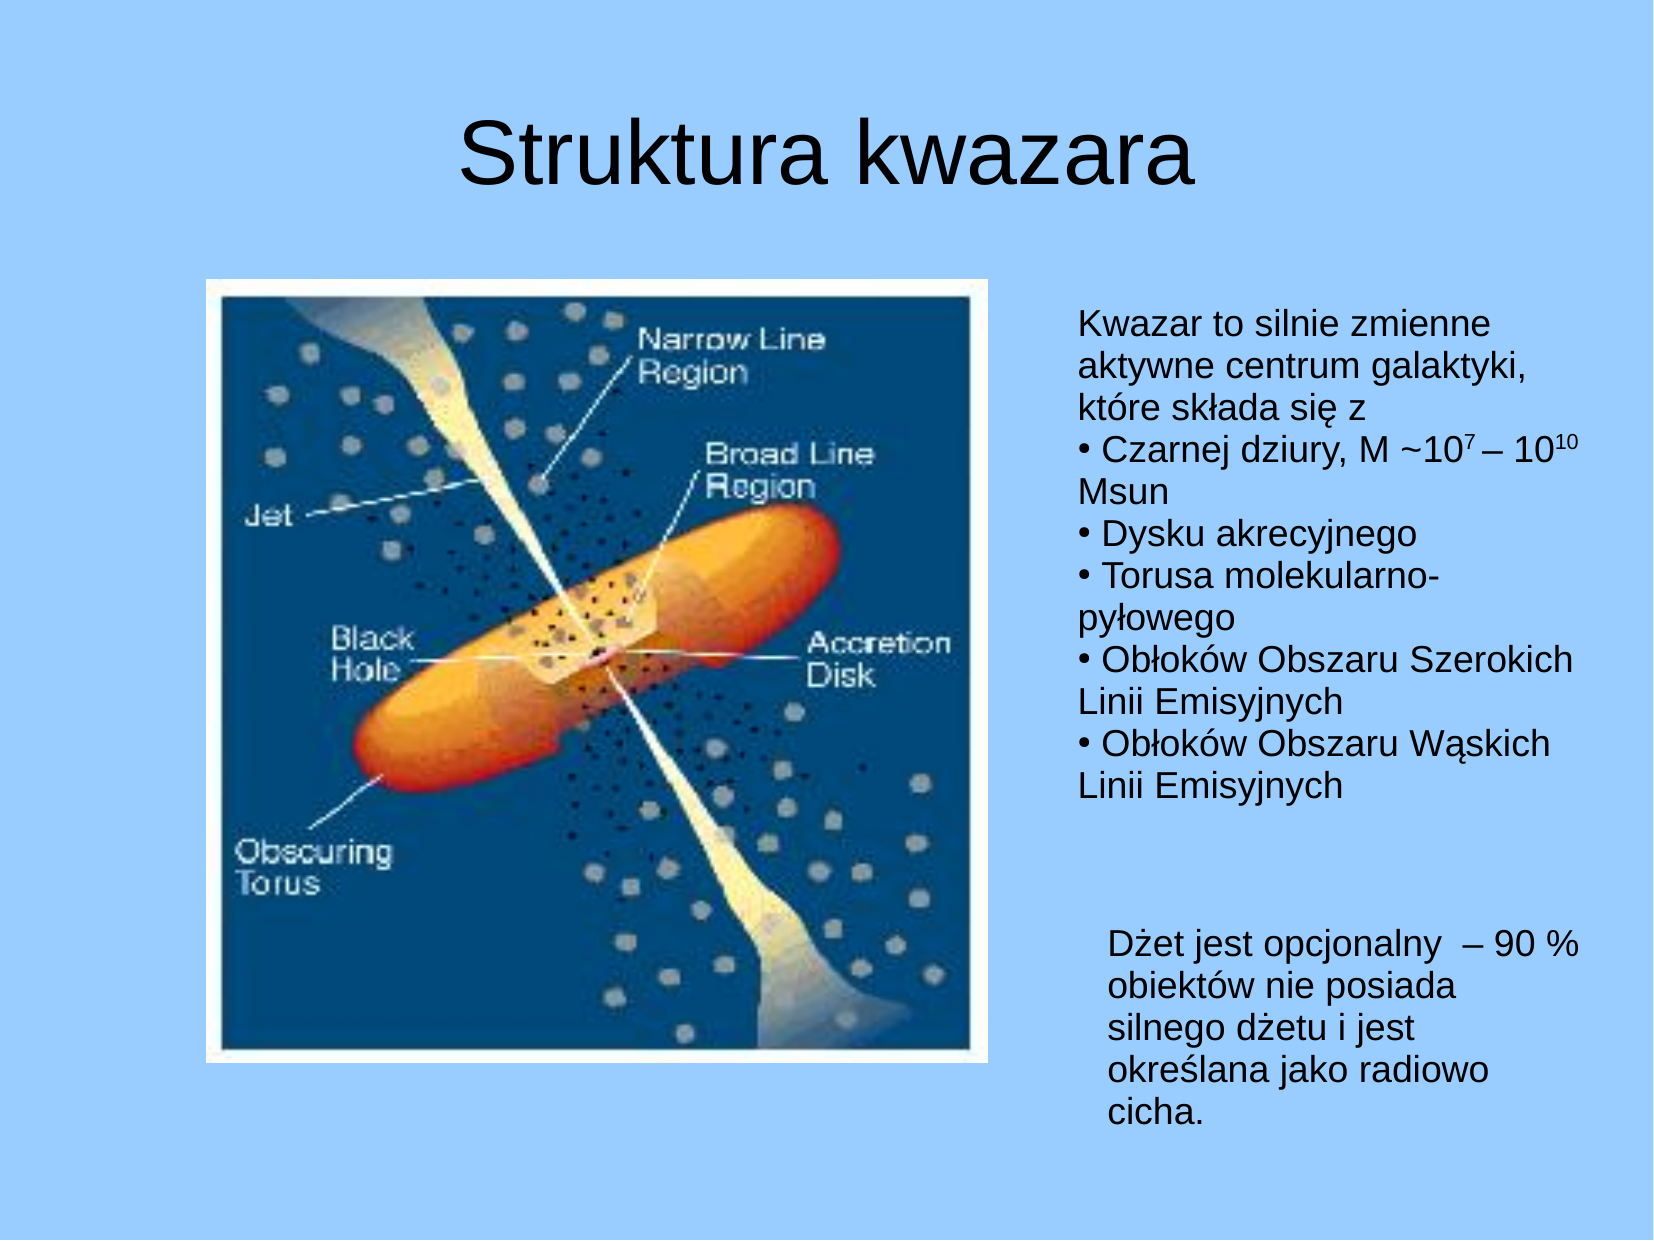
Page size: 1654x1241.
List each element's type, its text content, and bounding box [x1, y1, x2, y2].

text_box Dżet jest opcjonalny – 90 % obiektów nie posiada silnego dżetu i jest określana jako radiowo cicha. [1092, 915, 1595, 1141]
picture [206, 279, 988, 1064]
title Struktura kwazara [82, 49, 1571, 257]
text_box Kwazar to silnie zmienne aktywne centrum galaktyki, które składa się z Czarnej dziury, M ~107 – 1010 Msun Dysku akrecyjnego Torusa molekularno-pyłowego Obłoków Obszaru Szerokich Linii Emisyjnych Obłoków Obszaru Wąskich Linii Emisyjnych [1062, 295, 1595, 817]
